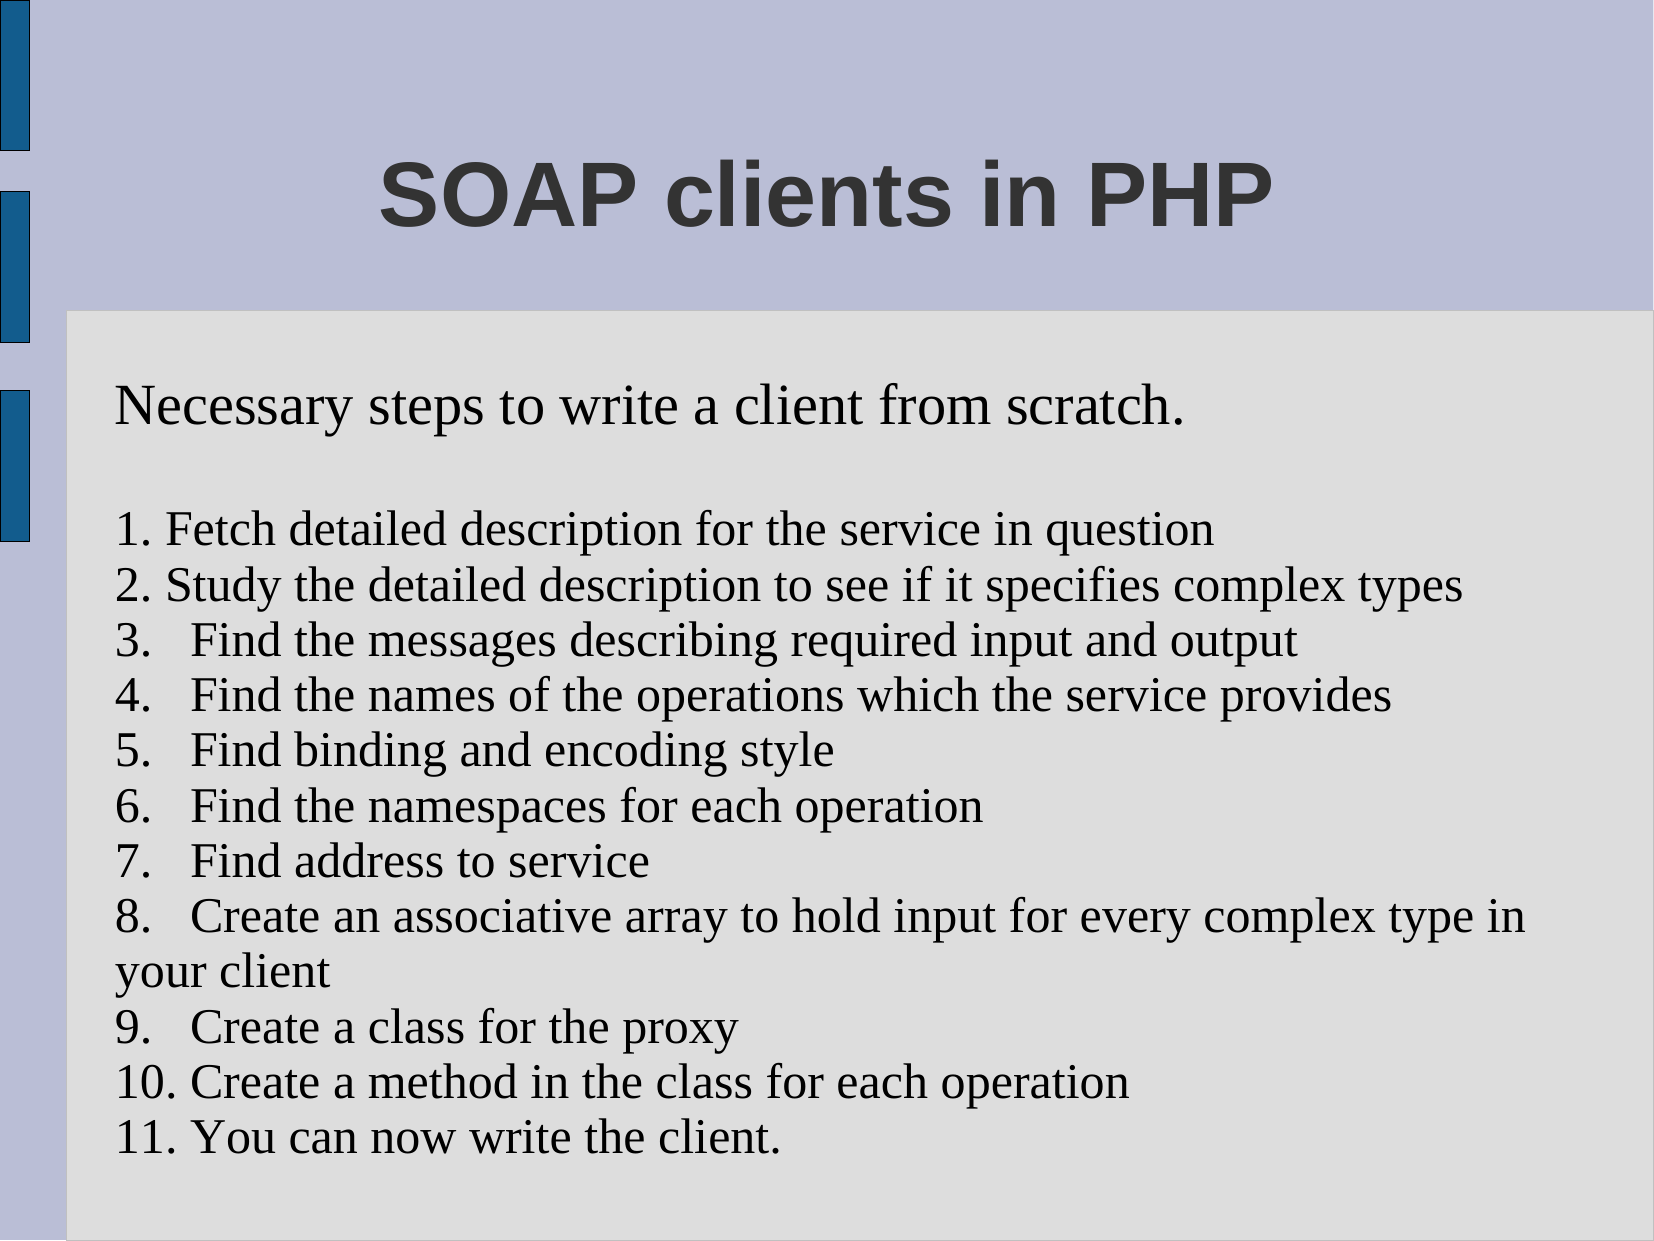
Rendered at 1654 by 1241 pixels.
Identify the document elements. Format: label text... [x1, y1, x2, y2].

text_box Necessary steps to write a client from scratch. 1. Fetch detailed description for the service in question 2. Study the detailed description to see if it specifies complex types 3. Find the messages describing required input and output 4. Find the names of the operations which the service provides 5. Find binding and encoding style 6. Find the namespaces for each operation 7. Find address to service 8. Create an associative array to hold input for every complex type in your client 9. Create a class for the proxy 10. Create a method in the class for each operation 11. You can now write the client. [115, 372, 1584, 1165]
title SOAP clients in PHP [121, 91, 1534, 299]
